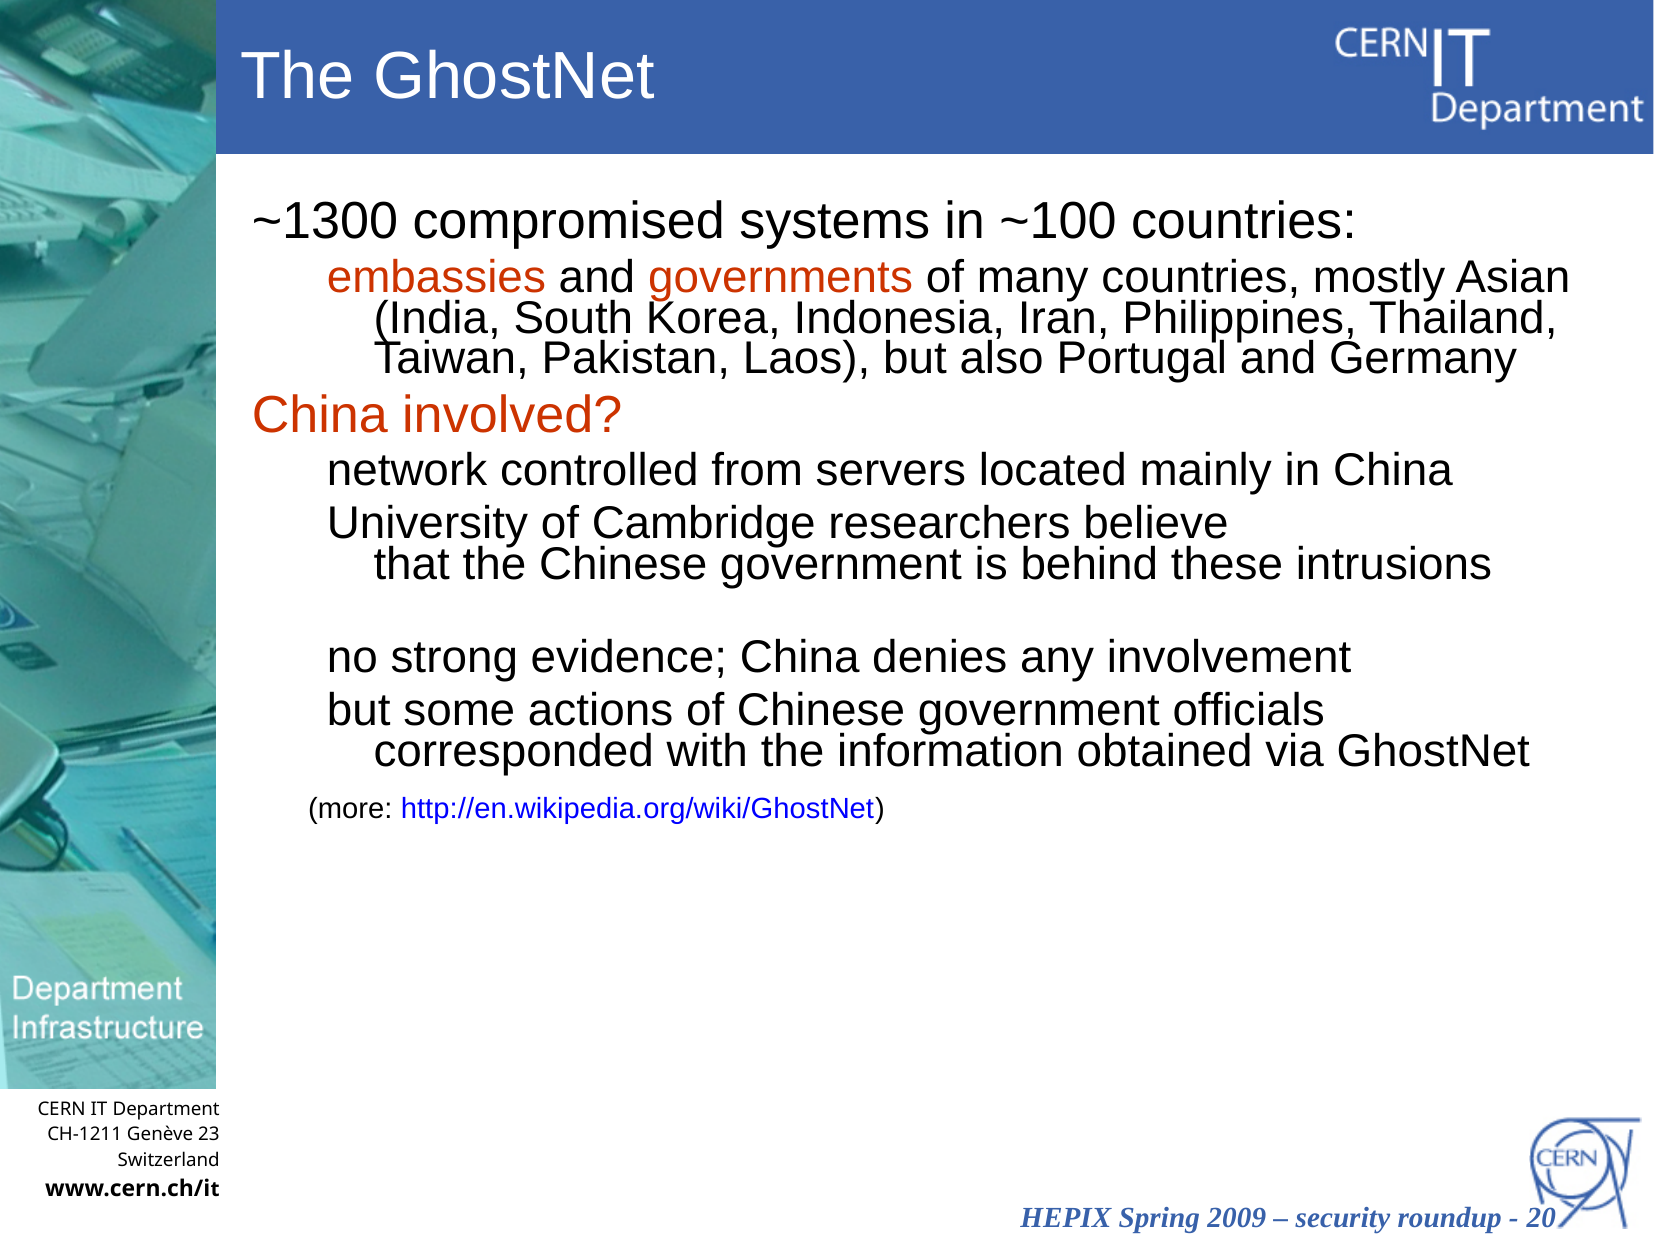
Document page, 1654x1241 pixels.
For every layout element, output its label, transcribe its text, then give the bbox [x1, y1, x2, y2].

list ~1300 compromised systems in ~100 countries: embassies and governments of many countries, mostly Asian (India, South Korea, Indonesia, Iran, Philippines, Thailand, Taiwan, Pakistan, Laos), but also Portugal and Germany China involved? network controlled from servers located mainly in China University of Cambridge researchers believe that the Chinese government is behind these intrusions no strong evidence; China denies any involvement but some actions of Chinese government officials corresponded with the information obtained via GhostNet (more: http://en.wikipedia.org/wiki/GhostNet) [236, 193, 1613, 1013]
picture [1529, 1116, 1642, 1229]
title The GhostNet [225, 0, 1313, 151]
picture [1529, 1209, 1536, 1222]
picture [216, 0, 1654, 154]
